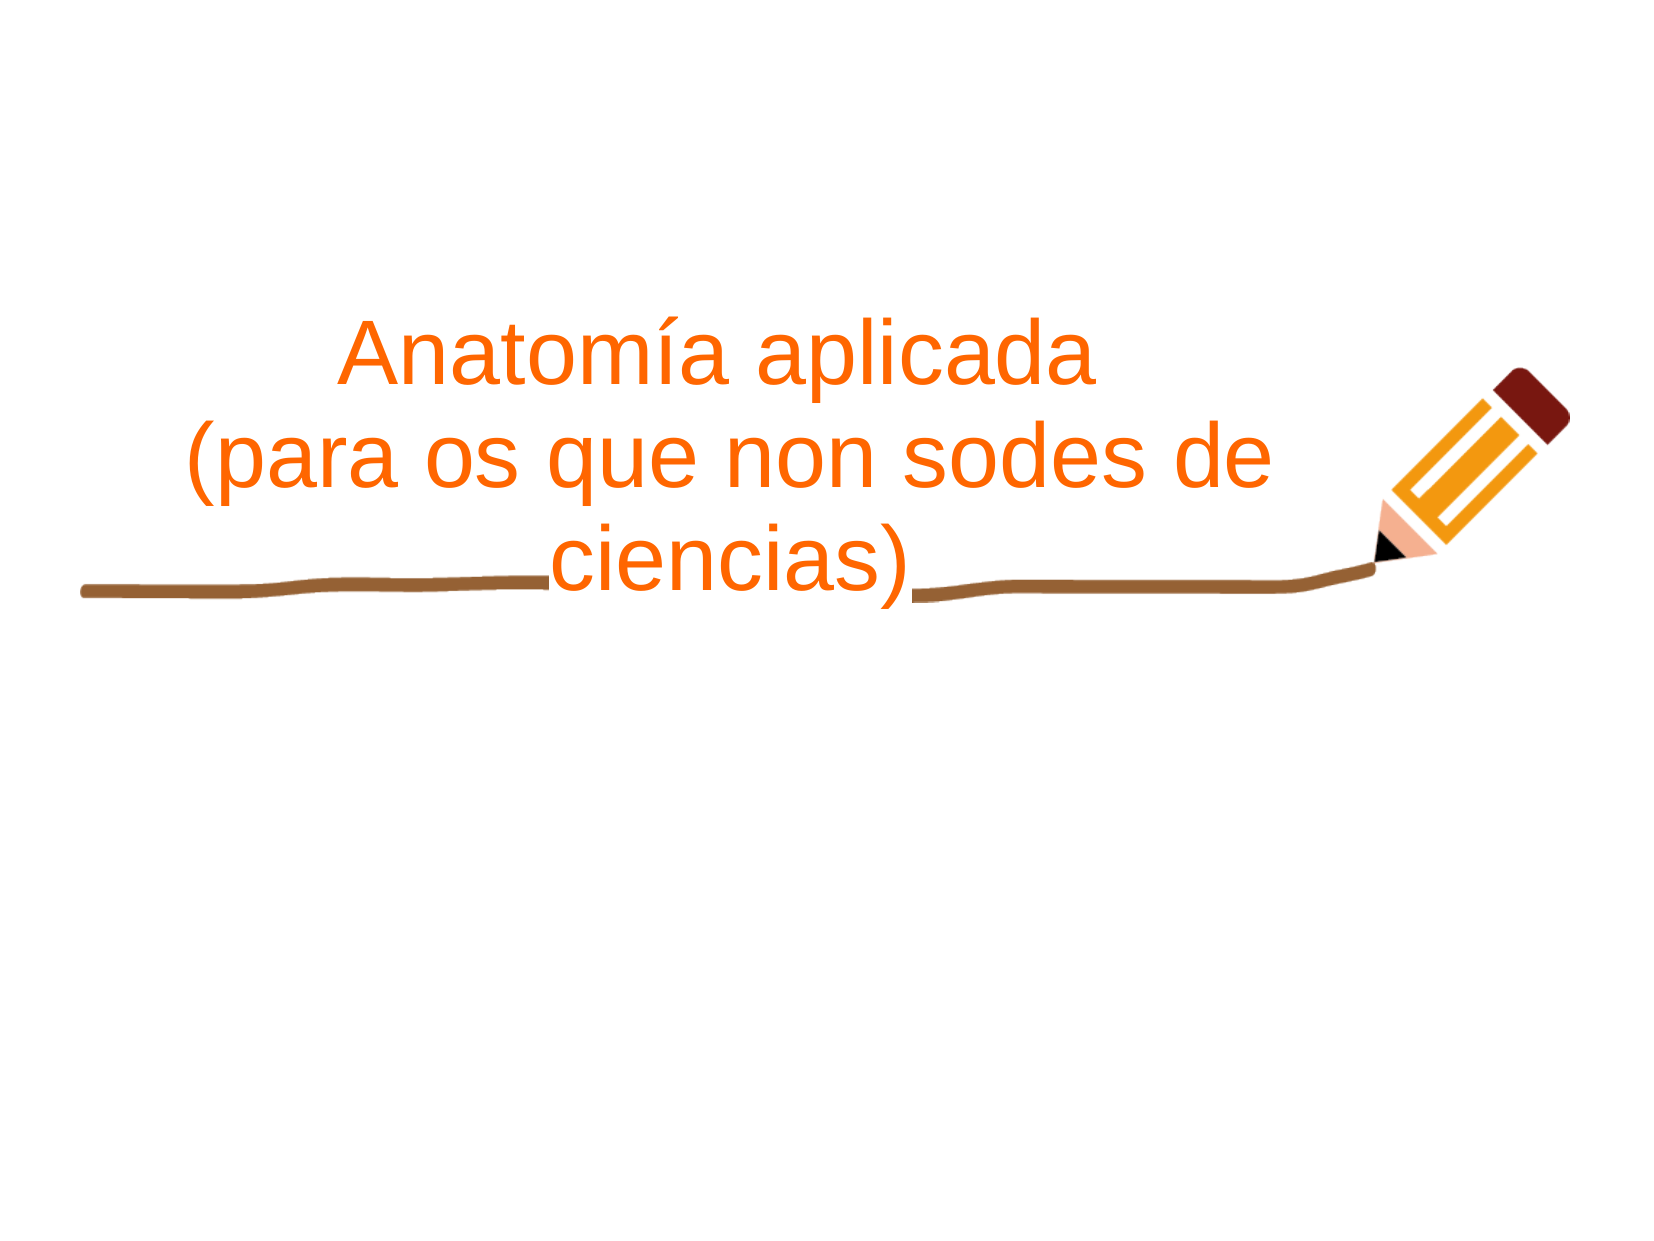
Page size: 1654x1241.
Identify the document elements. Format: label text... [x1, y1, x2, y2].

title Anatomía aplicada (para os que non sodes de ciencias) [82, 301, 1379, 610]
picture [1379, 367, 1570, 603]
